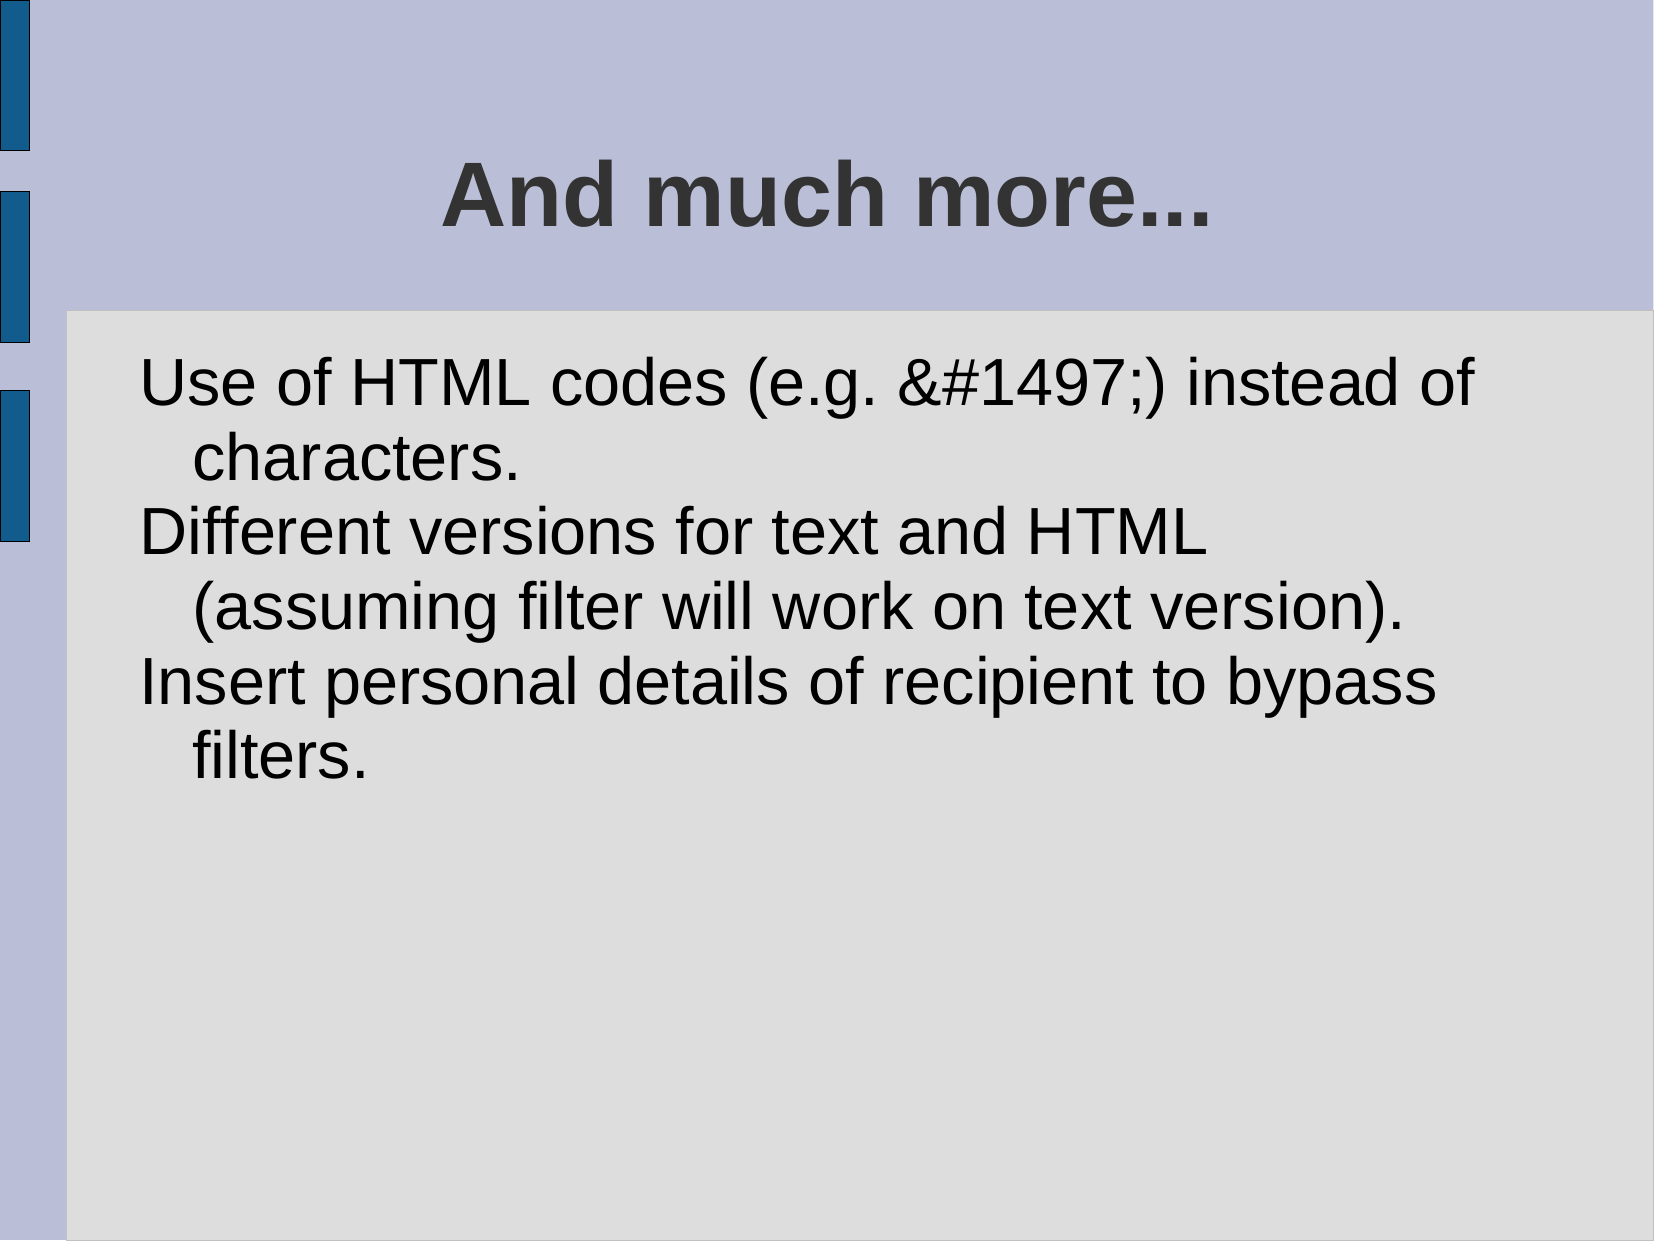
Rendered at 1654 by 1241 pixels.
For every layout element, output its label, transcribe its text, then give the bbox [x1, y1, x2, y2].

title And much more... [121, 91, 1534, 299]
list Use of HTML codes (e.g. &#1497;) instead of characters. Different versions for text and HTML (assuming filter will work on text version). Insert personal details of recipient to bypass filters. [121, 344, 1534, 1127]
